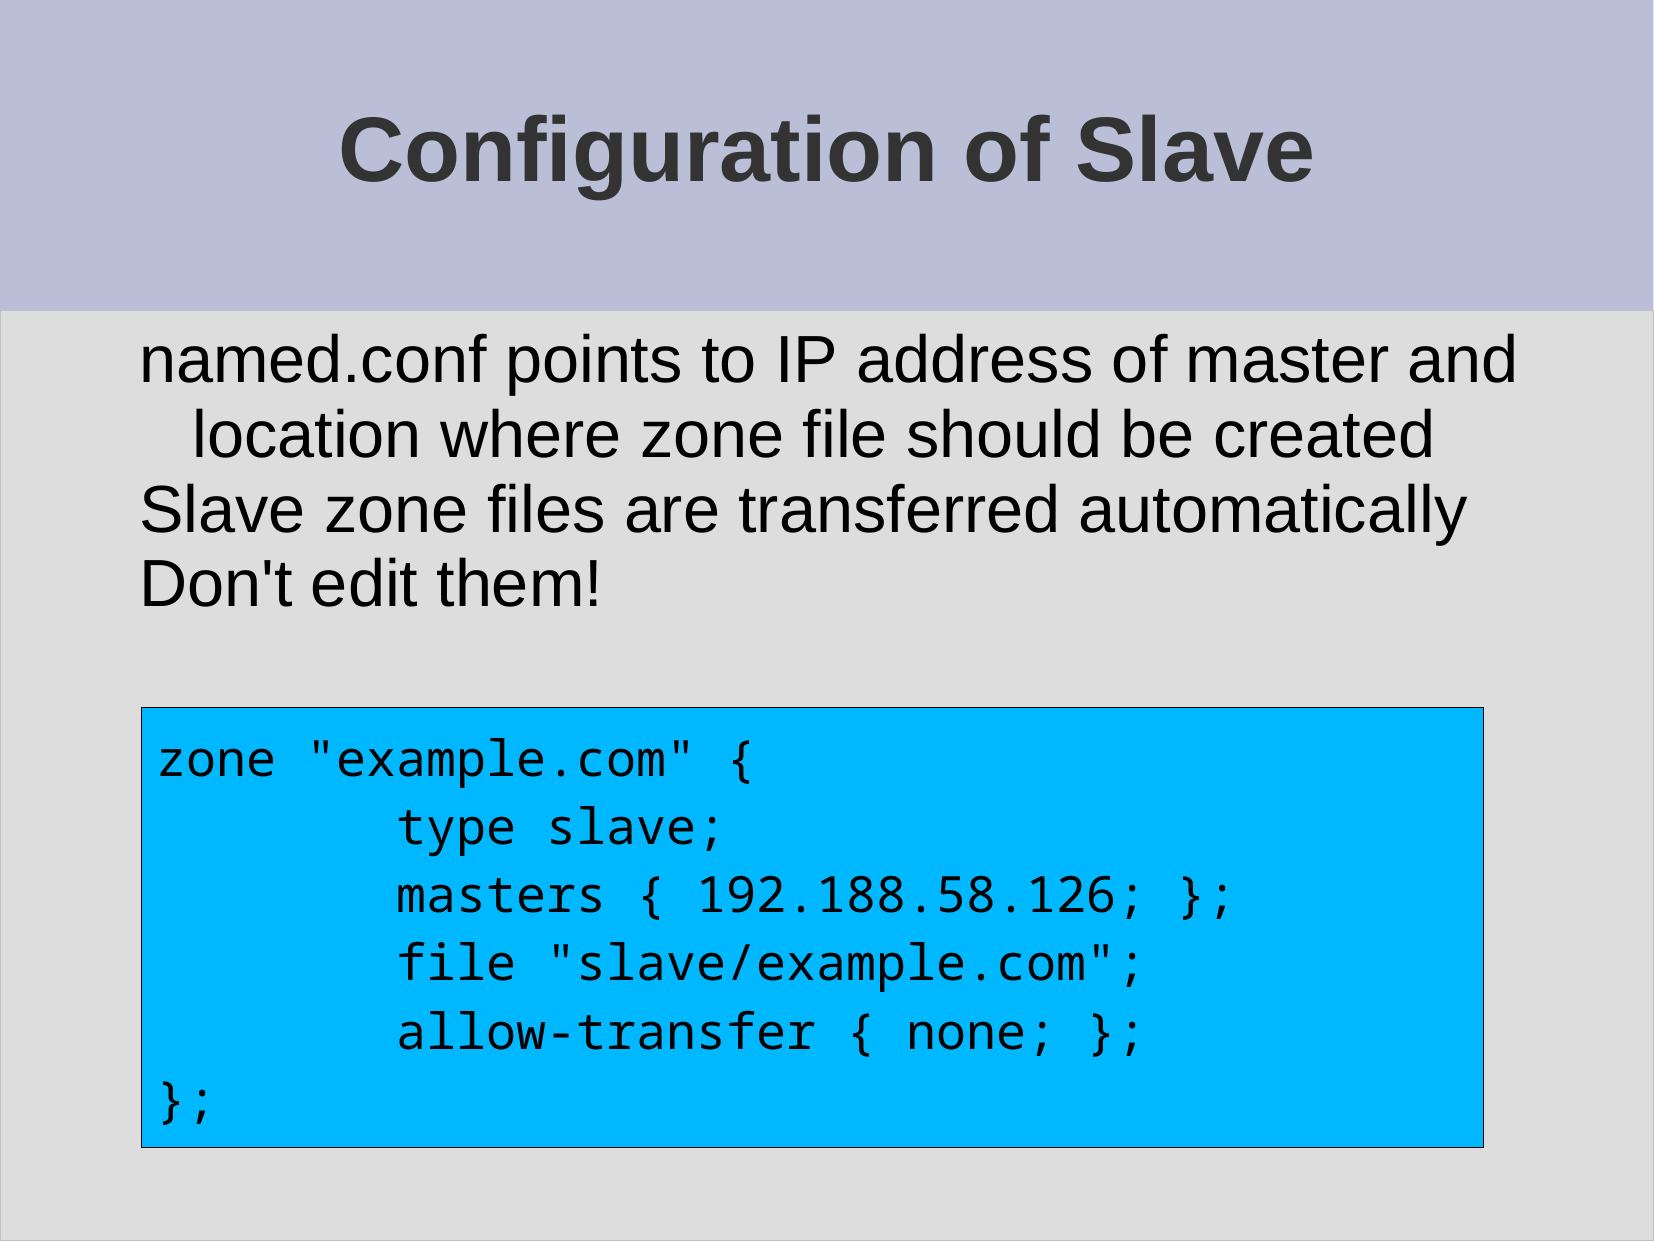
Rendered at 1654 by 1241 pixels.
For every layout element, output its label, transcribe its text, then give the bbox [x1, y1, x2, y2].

title Configuration of Slave [121, 46, 1534, 254]
text_box zone "example.com" { type slave; masters { 192.188.58.126; }; file "slave/example.com"; allow-transfer { none; }; }; [141, 707, 1484, 1079]
list named.conf points to IP address of master and location where zone file should be created Slave zone files are transferred automatically Don't edit them! [121, 322, 1561, 1132]
